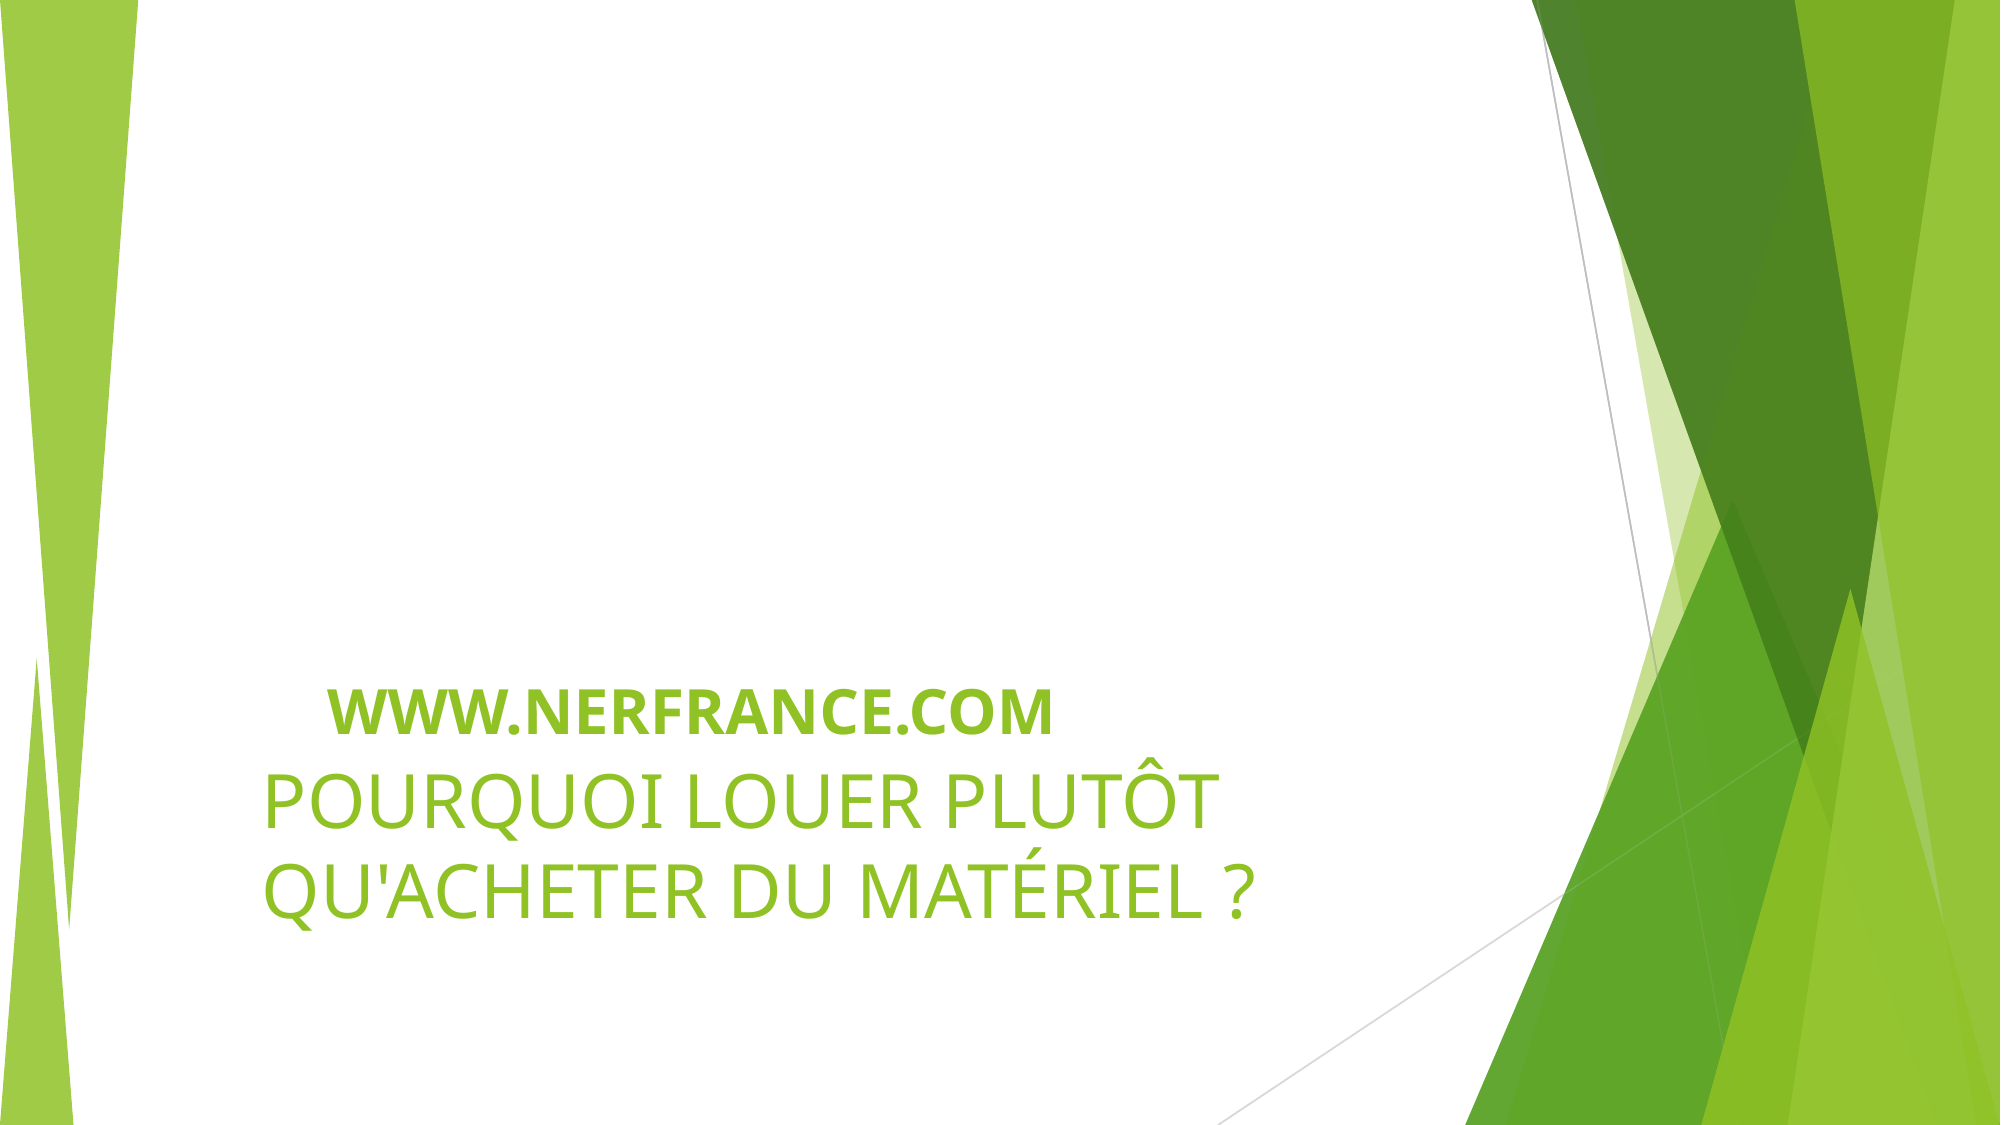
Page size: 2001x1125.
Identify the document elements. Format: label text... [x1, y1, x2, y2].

subtitle WWW.NERFRANCE.COM [247, 664, 1522, 845]
title POURQUOI LOUER PLUTÔT QU'ACHETER DU MATÉRIEL ? [247, 845, 1522, 929]
